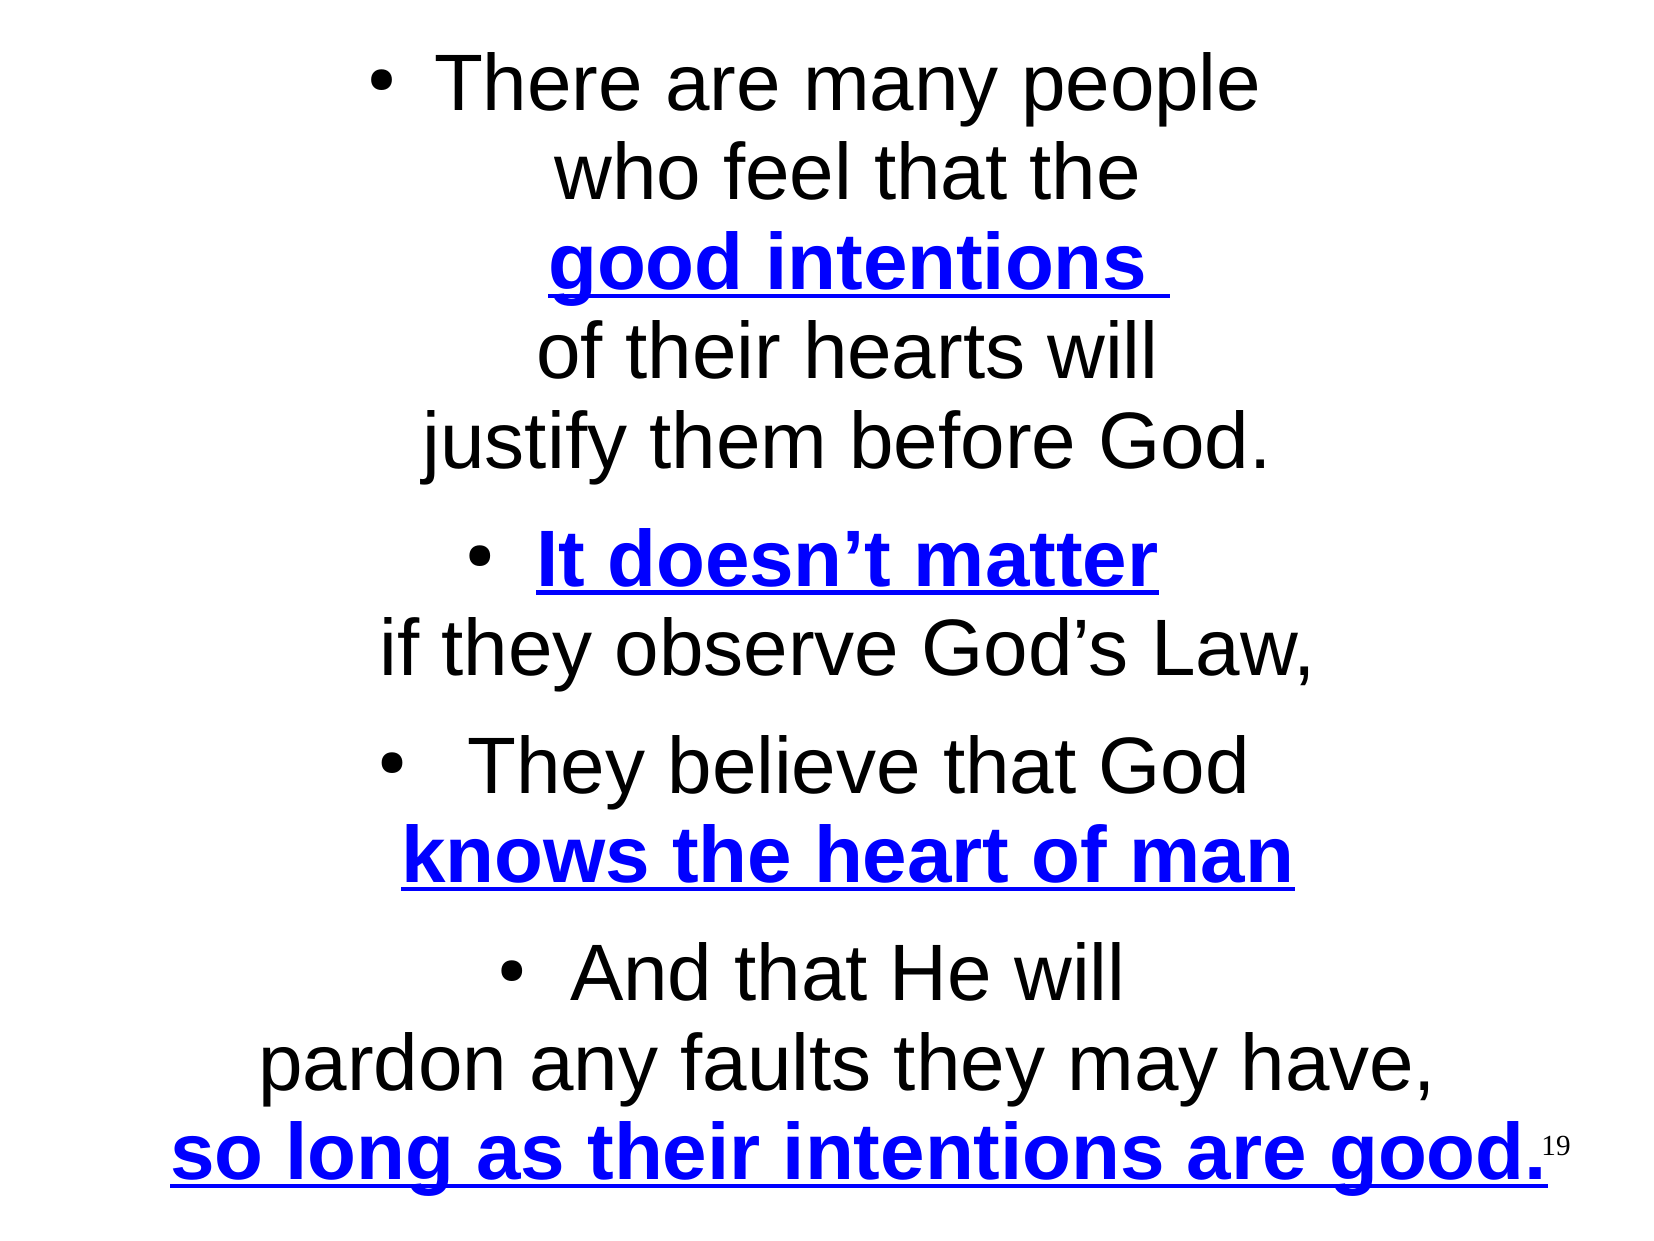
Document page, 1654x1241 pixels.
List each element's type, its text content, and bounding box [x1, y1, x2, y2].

list There are many people who feel that the good intentions of their hearts will justify them before God. It doesn’t matter if they observe God’s Law, They believe that God knows the heart of man And that He will pardon any faults they may have, so long as their intentions are good. [37, 37, 1613, 1201]
